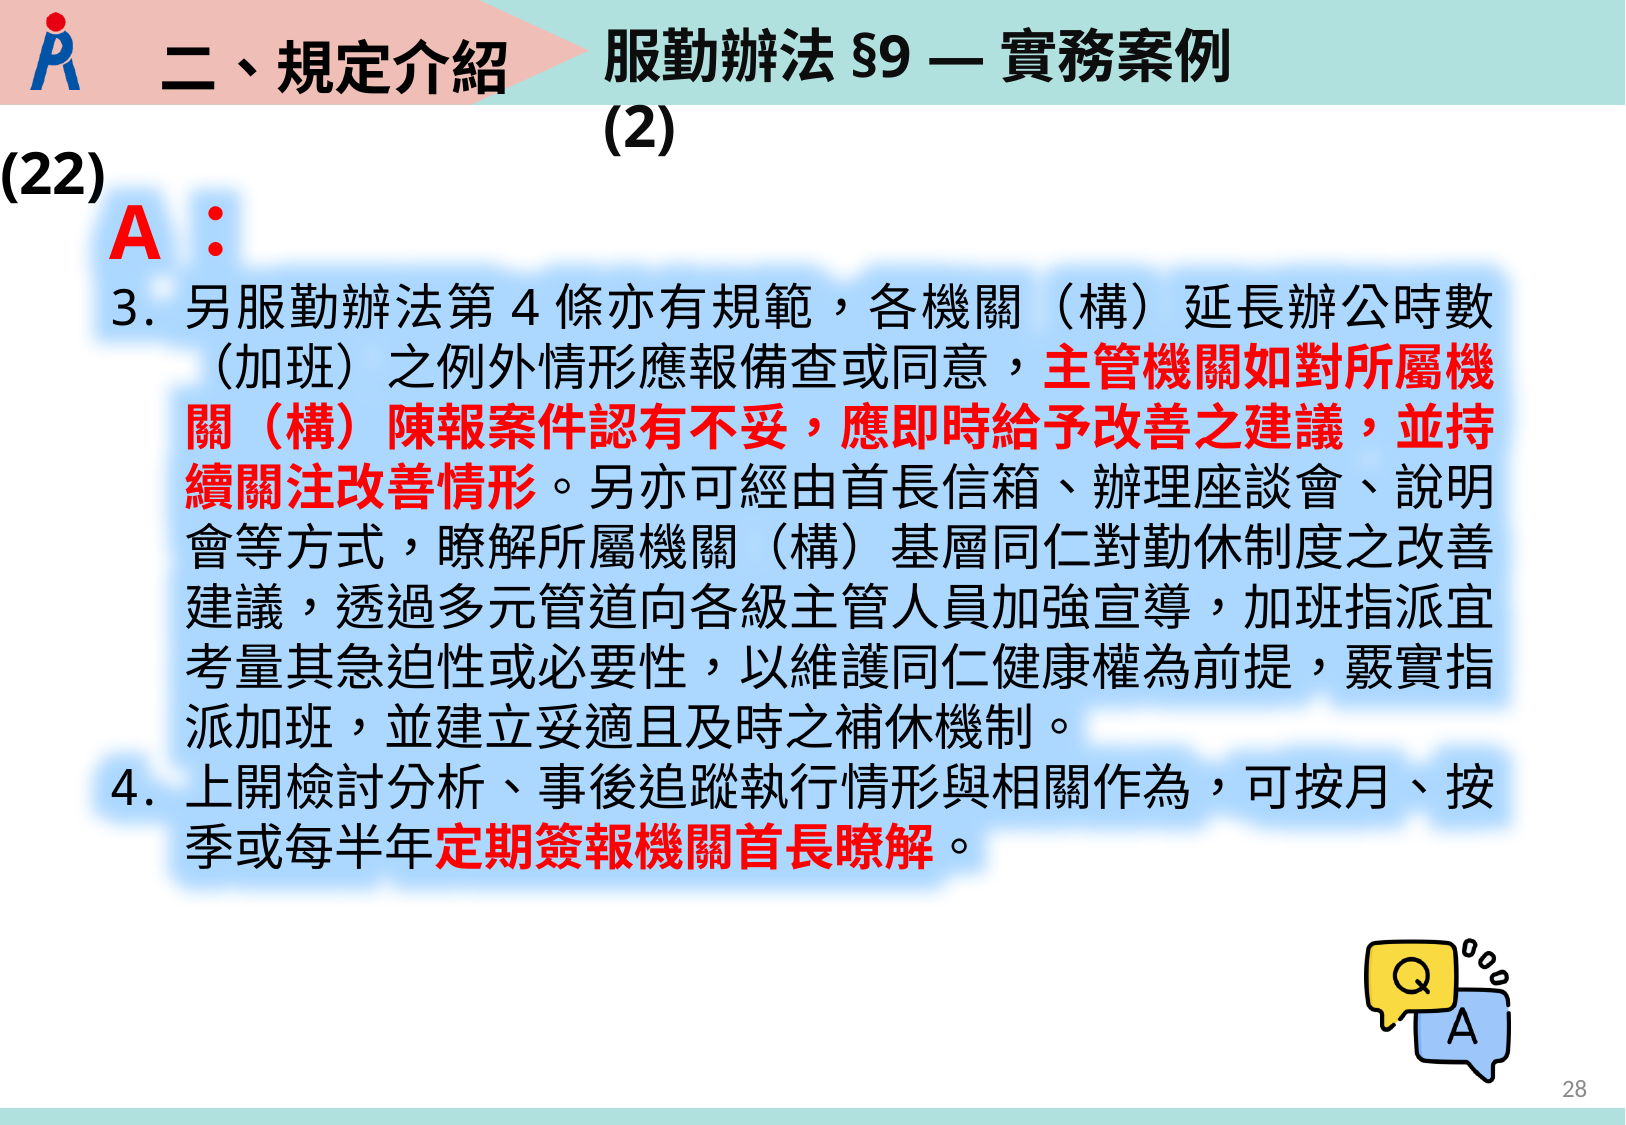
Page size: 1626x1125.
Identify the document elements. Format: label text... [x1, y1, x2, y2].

text_box 服勤辦法§9 —實務案例(2) [588, 11, 1320, 167]
text_box [482, 0, 1625, 105]
text_box A： 另服勤辦法第4條亦有規範，各機關（構）延長辦公時數（加班）之例外情形應報備查或同意，主管機關如對所屬機關（構）陳報案件認有不妥，應即時給予改善之建議，並持續關注改善情形。另亦可經由首長信箱、辦理座談會、說明會等方式，瞭解所屬機關（構）基層同仁對勤休制度之改善建議，透過多元管道向各級主管人員加強宣導，加班指派宜考量其急迫性或必要性，以維護同仁健康權為前提，覈實指派加班，並建立妥適且及時之補休機制。 上開檢討分析、事後追蹤執行情形與相關作為，可按月、按季或每半年定期簽報機關首長瞭解。 [94, 187, 1511, 989]
slide_number <編號> [1236, 1057, 1603, 1107]
text_box [473, 52, 588, 105]
picture [1364, 989, 1511, 1084]
picture [30, 12, 80, 90]
text_box 二、規定介紹(22) [0, 0, 588, 105]
text_box [0, 1107, 1625, 1125]
